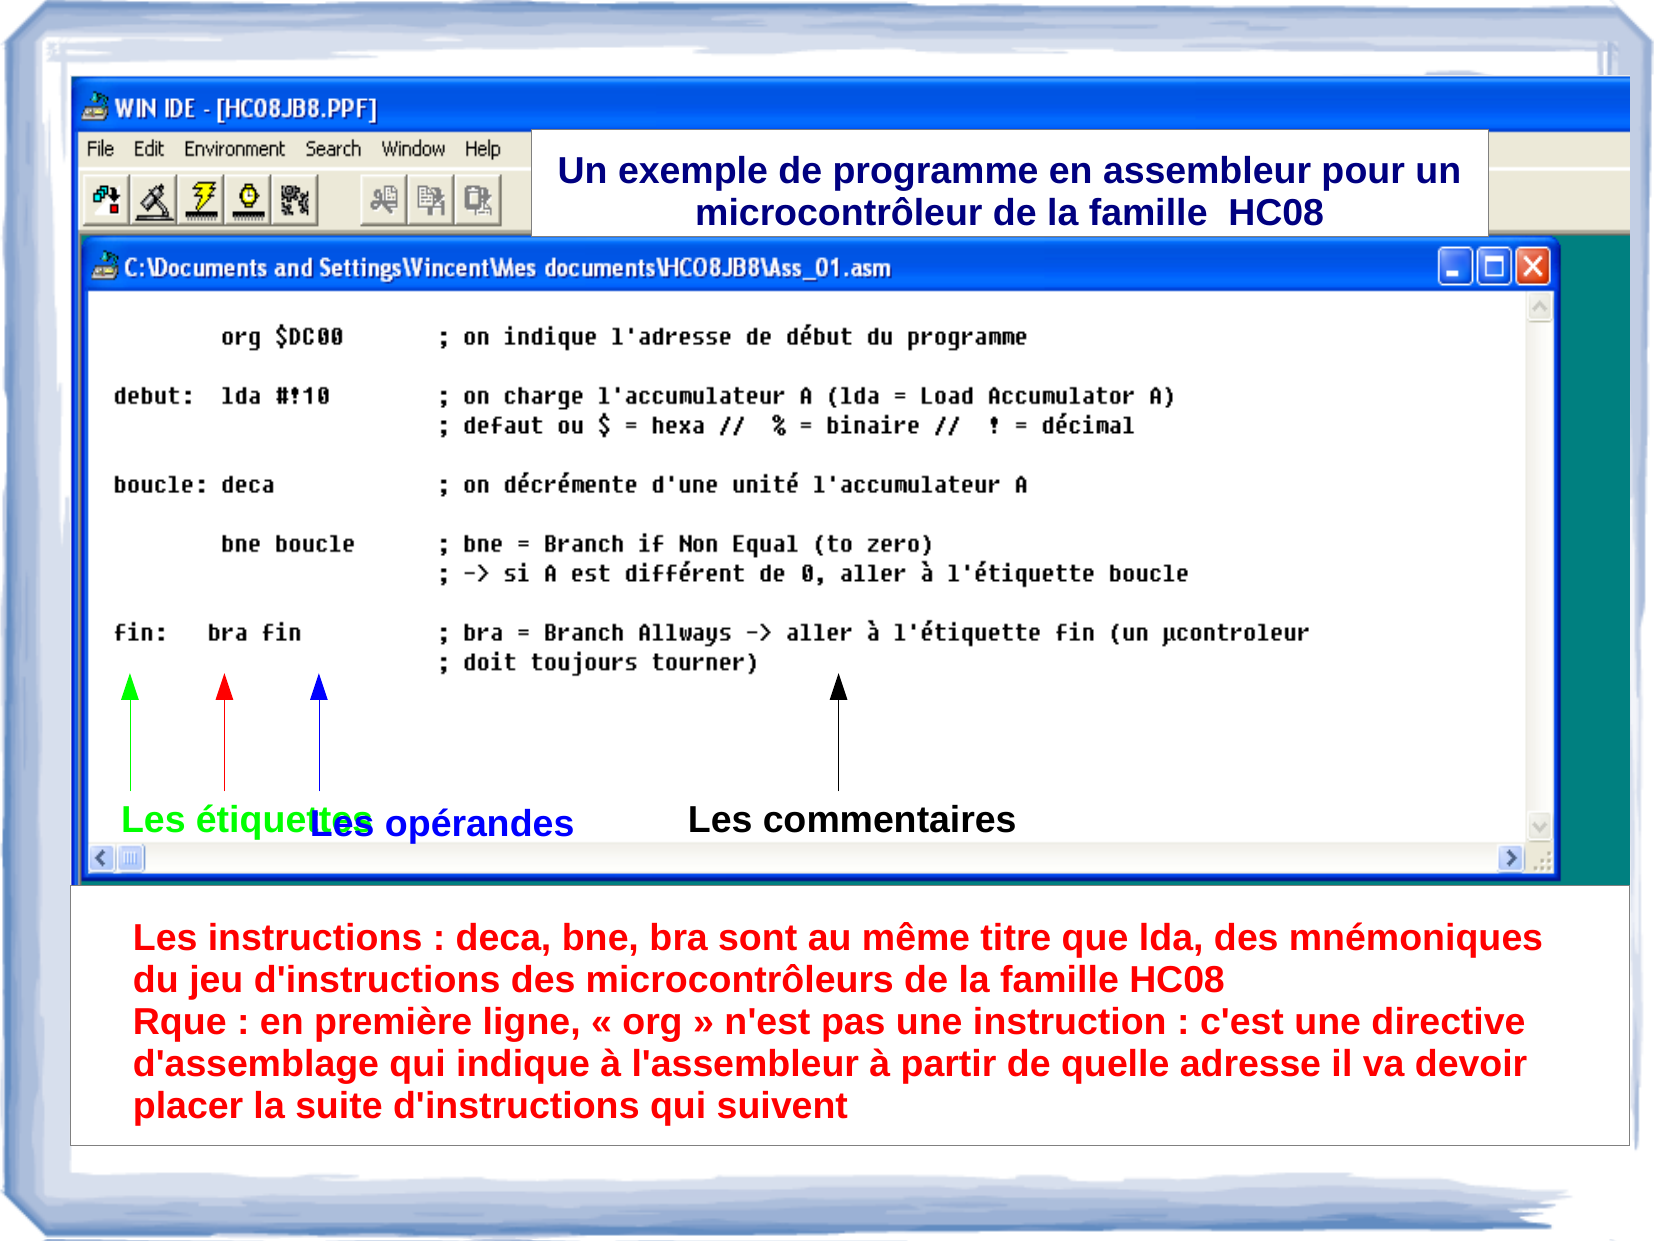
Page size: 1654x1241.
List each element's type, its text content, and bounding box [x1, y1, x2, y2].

picture [0, 0, 1654, 1241]
text_box Les étiquettes [106, 791, 402, 849]
text_box [531, 129, 1489, 141]
text_box Les instructions : deca, bne, bra sont au même titre que lda, des mnémoniques du jeu d'instructions des microcontrôleurs de la famille HC08 Rque : en première ligne, « org » n'est pas une instruction : c'est une directive d'assemblage qui indique à l'assembleur à partir de quelle adresse il va devoir placer la suite d'instructions qui suivent [118, 909, 1607, 1135]
text_box Les commentaires [673, 791, 1075, 849]
text_box [70, 885, 1630, 1146]
text_box Un exemple de programme en assembleur pour un microcontrôleur de la famille HC08 [519, 141, 1501, 241]
text_box Les opérandes [295, 794, 662, 852]
